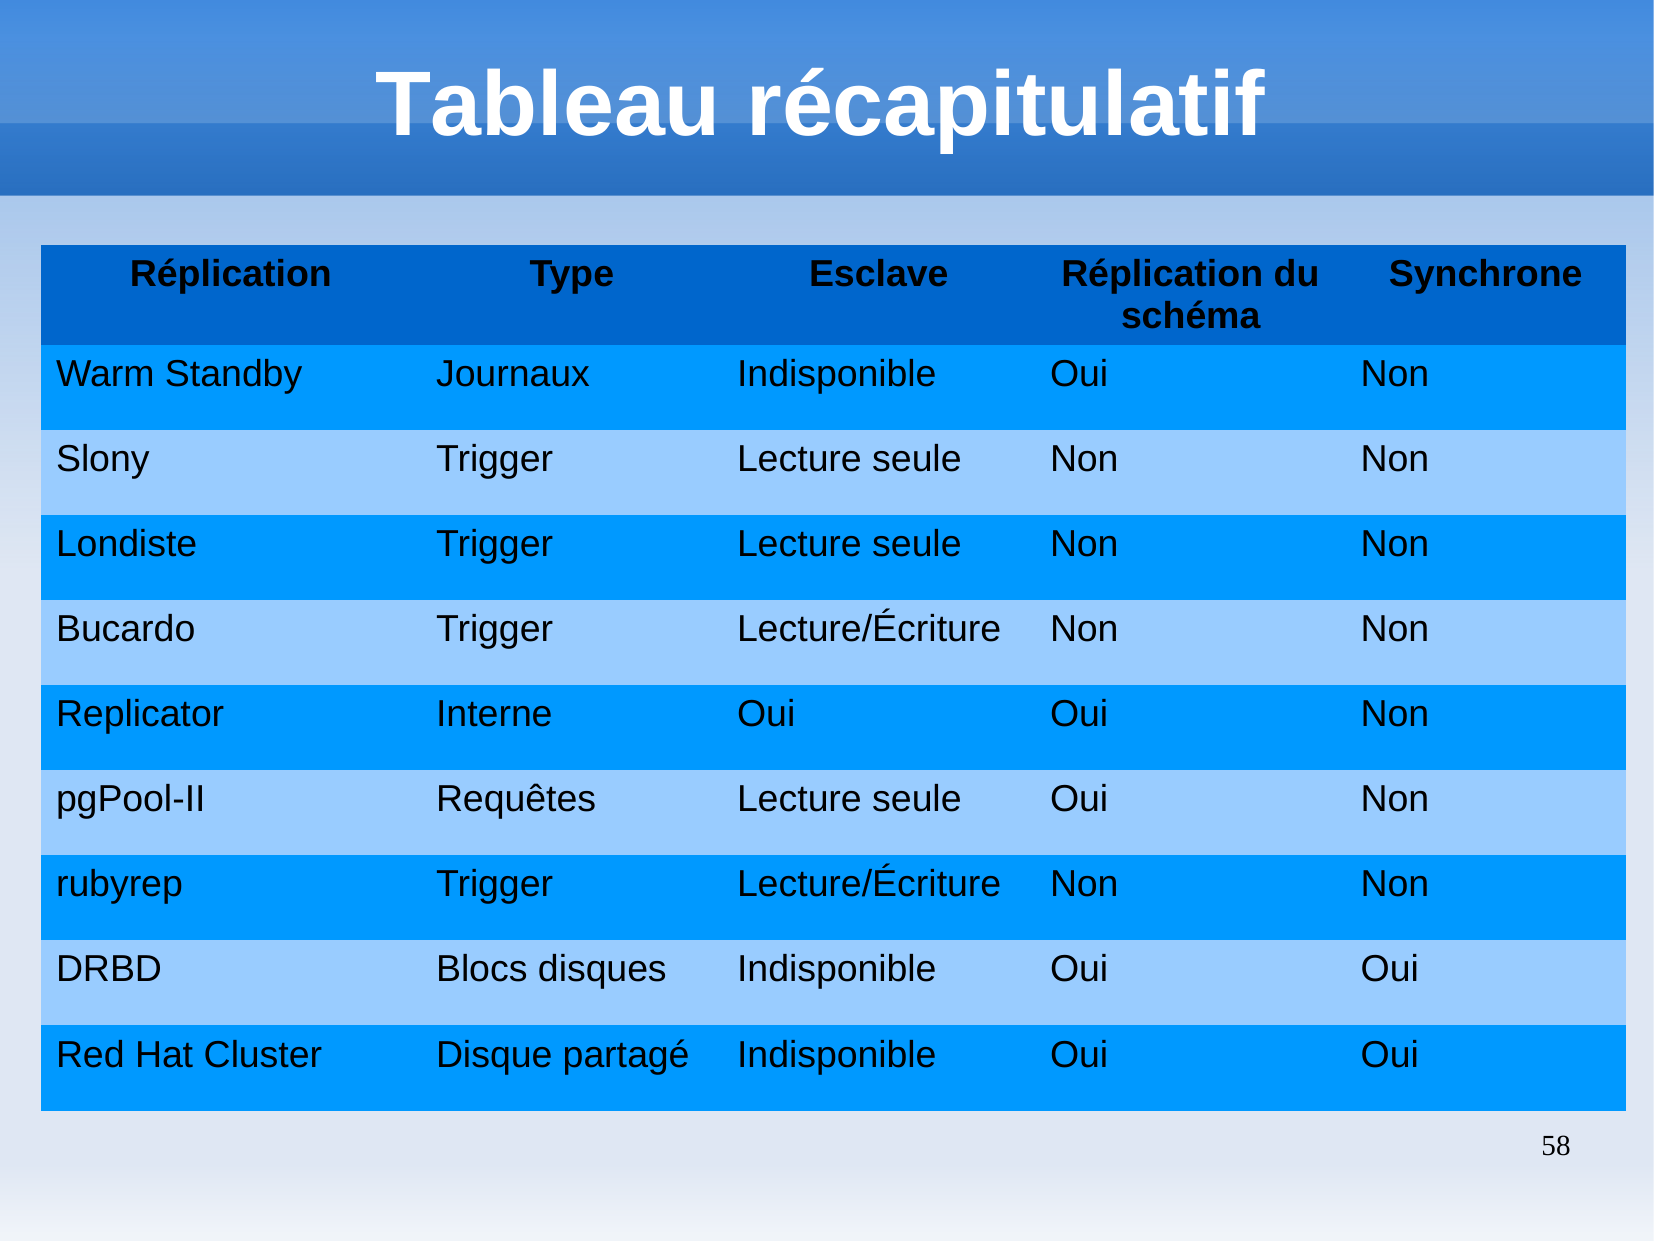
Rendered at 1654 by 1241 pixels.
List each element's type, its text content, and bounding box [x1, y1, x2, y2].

table_cell Lecture/Écriture [722, 600, 1035, 685]
table_header Réplication du schéma [1035, 245, 1346, 345]
table_header Synchrone [1346, 245, 1626, 345]
table_cell Blocs disques [421, 940, 722, 1025]
table_cell Oui [1035, 345, 1346, 430]
table_cell Non [1035, 855, 1346, 940]
table_cell Lecture/Écriture [722, 855, 1035, 940]
table_cell Trigger [421, 855, 722, 940]
table_cell DRBD [41, 940, 421, 1025]
table_header Réplication [41, 245, 421, 345]
table_cell Non [1346, 515, 1626, 600]
table_cell rubyrep [41, 855, 421, 940]
table_cell Non [1035, 515, 1346, 600]
table_cell Lecture seule [722, 430, 1035, 515]
table_cell Non [1346, 770, 1626, 855]
table_cell Indisponible [722, 345, 1035, 430]
table_cell Oui [1346, 940, 1626, 1025]
table_cell Requêtes [421, 770, 722, 855]
table_cell Oui [1035, 1025, 1346, 1111]
table_cell Oui [1035, 685, 1346, 770]
table_cell Red Hat Cluster [41, 1025, 421, 1111]
table_header Type [421, 245, 722, 345]
table_cell Indisponible [722, 1025, 1035, 1111]
table_cell Non [1035, 600, 1346, 685]
table_cell Oui [722, 685, 1035, 770]
table_cell Interne [421, 685, 722, 770]
table_cell Trigger [421, 515, 722, 600]
table_cell Non [1035, 430, 1346, 515]
table_cell Oui [1346, 1025, 1626, 1111]
table_cell Oui [1035, 940, 1346, 1025]
title Tableau récapitulatif [76, 0, 1565, 208]
table_header Esclave [722, 245, 1035, 345]
table_cell Non [1346, 685, 1626, 770]
table_cell Londiste [41, 515, 421, 600]
table_cell Non [1346, 430, 1626, 515]
table_cell Journaux [421, 345, 722, 430]
table_cell Non [1346, 855, 1626, 940]
table_cell pgPool-II [41, 770, 421, 855]
table_cell Replicator [41, 685, 421, 770]
table_cell Trigger [421, 430, 722, 515]
table_cell Non [1346, 600, 1626, 685]
table_cell Lecture seule [722, 770, 1035, 855]
table_cell Lecture seule [722, 515, 1035, 600]
table_cell Disque partagé [421, 1025, 722, 1111]
table_cell Trigger [421, 600, 722, 685]
table_cell Indisponible [722, 940, 1035, 1025]
table_cell Warm Standby [41, 345, 421, 430]
picture [0, 0, 1654, 1241]
table_cell Slony [41, 430, 421, 515]
table_cell Oui [1035, 770, 1346, 855]
table_cell Bucardo [41, 600, 421, 685]
table_cell Non [1346, 345, 1626, 430]
